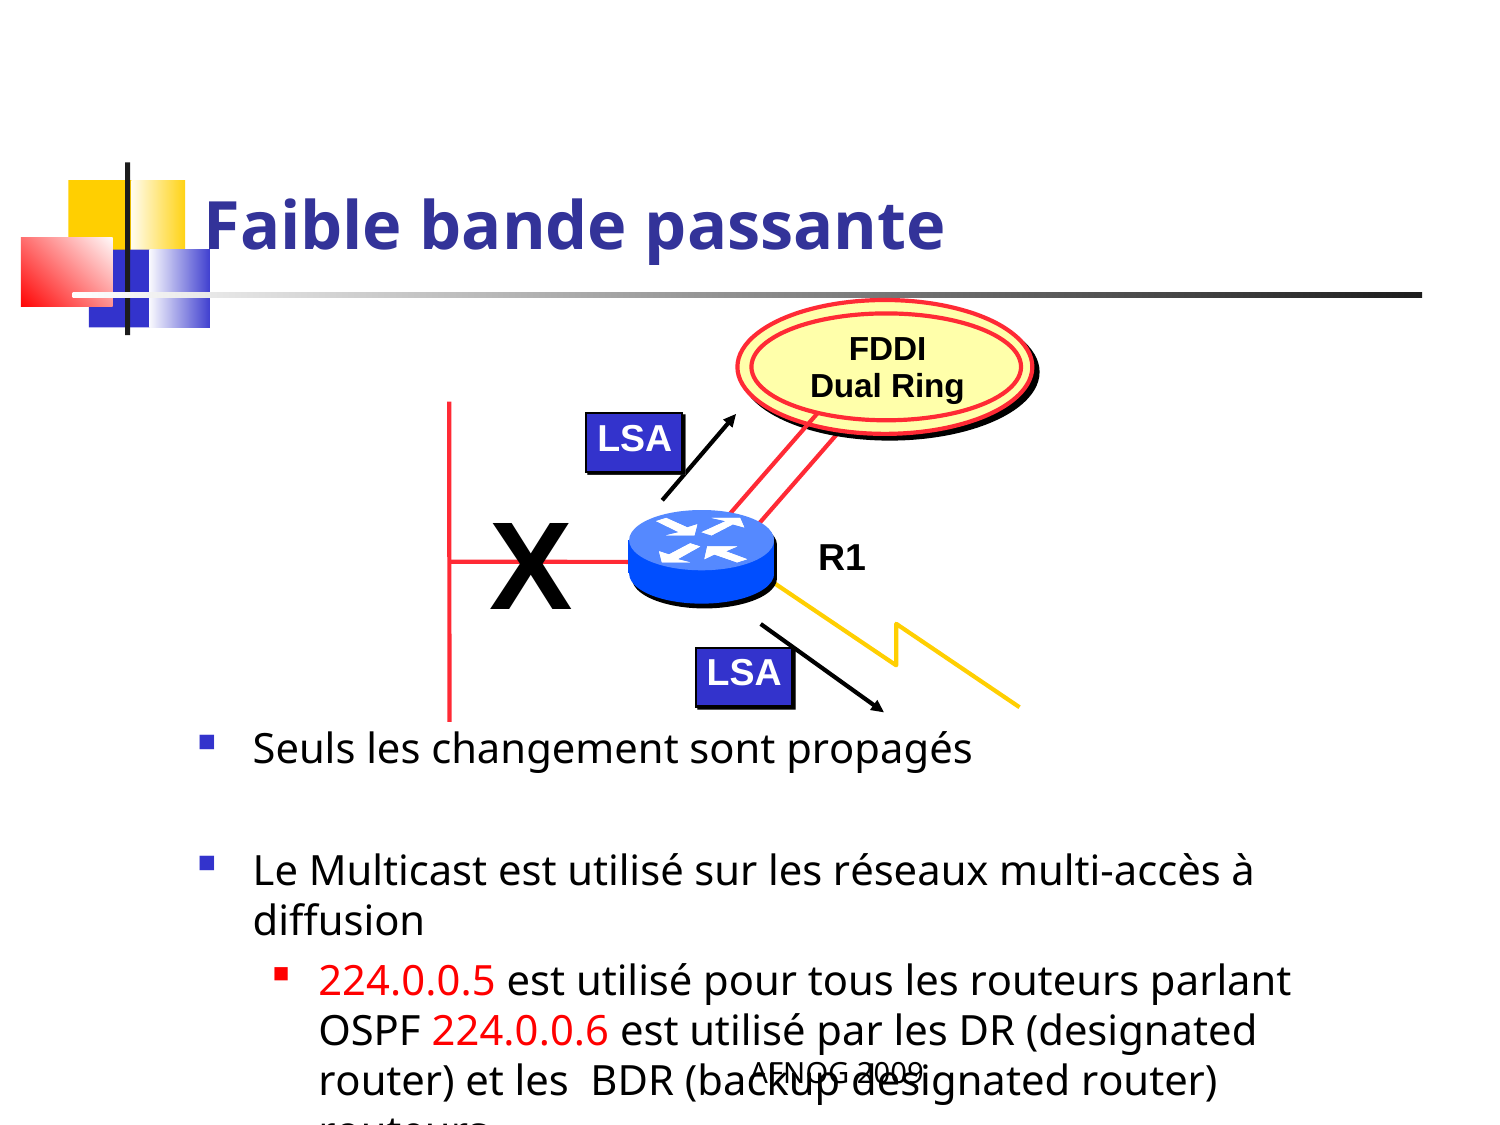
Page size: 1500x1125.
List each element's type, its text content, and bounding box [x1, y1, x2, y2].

text_box X [475, 490, 589, 645]
text_box R1 [803, 529, 881, 586]
text_box LSA [582, 410, 688, 468]
picture [623, 505, 787, 620]
text_box [737, 299, 1040, 441]
text_box [696, 702, 793, 707]
text_box [586, 468, 683, 472]
text_box LSA [691, 645, 797, 702]
list Seuls les changement sont propagés Le Multicast est utilisé sur les réseaux multi-accès à diffusion 224.0.0.5 est utilisé pour tous les routeurs parlant OSPF 224.0.0.6 est utilisé par les DR (designated router) et les BDR (backup designated router) routeurs [183, 716, 1412, 1117]
title Faible bande passante [188, 35, 1468, 276]
text_box FDDI Dual Ring [792, 322, 983, 414]
